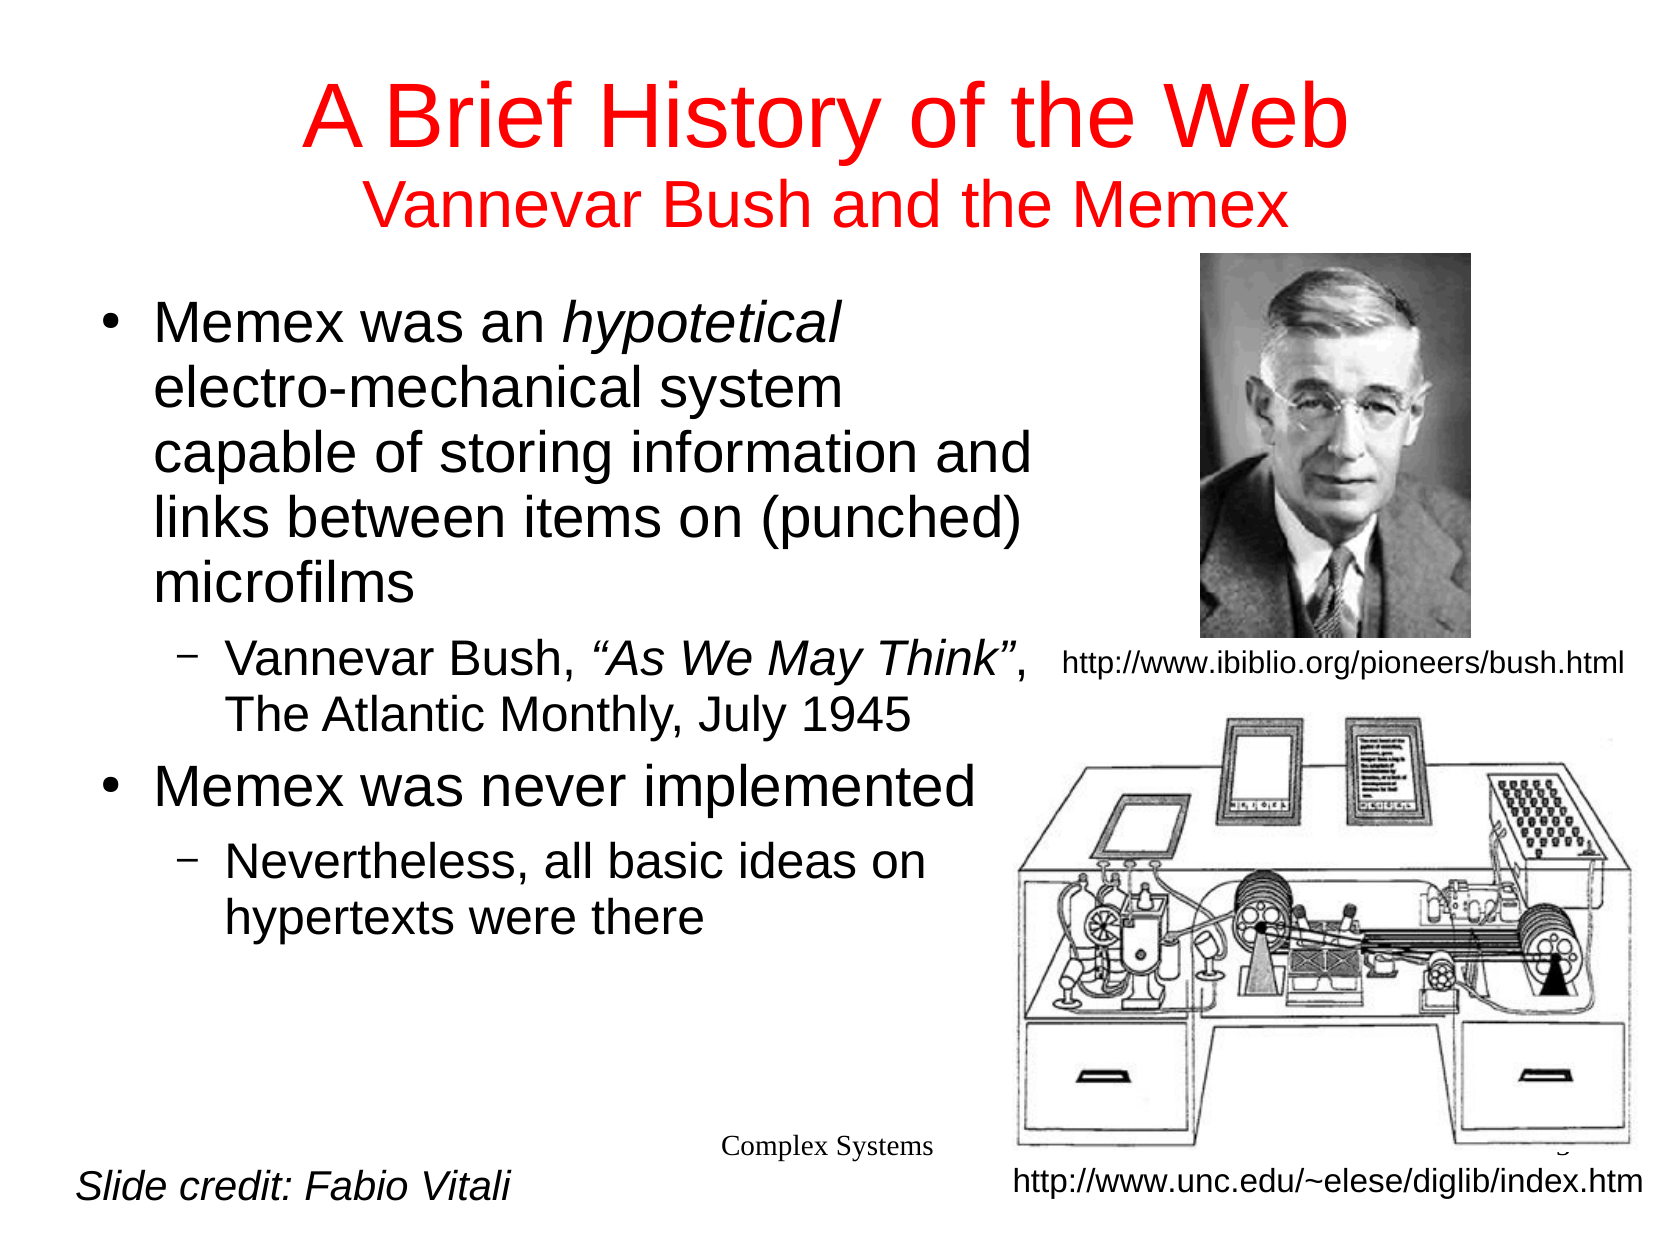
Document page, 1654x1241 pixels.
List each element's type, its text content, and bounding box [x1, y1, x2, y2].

text_box Slide credit: Fabio Vitali [75, 1162, 563, 1210]
title A Brief History of the Web Vannevar Bush and the Memex [82, 49, 1571, 257]
text_box http://www.unc.edu/~elese/diglib/index.htm [1012, 1162, 1644, 1200]
text_box http://www.ibiblio.org/pioneers/bush.html [1061, 645, 1625, 681]
picture [1200, 253, 1471, 638]
list Memex was an hypotetical electro-mechanical system capable of storing information and links between items on (punched) microfilms Vannevar Bush, “As We May Think”, The Atlantic Monthly, July 1945 Memex was never implemented Nevertheless, all basic ideas on hypertexts were there [82, 290, 1051, 1109]
picture [1012, 712, 1638, 1152]
